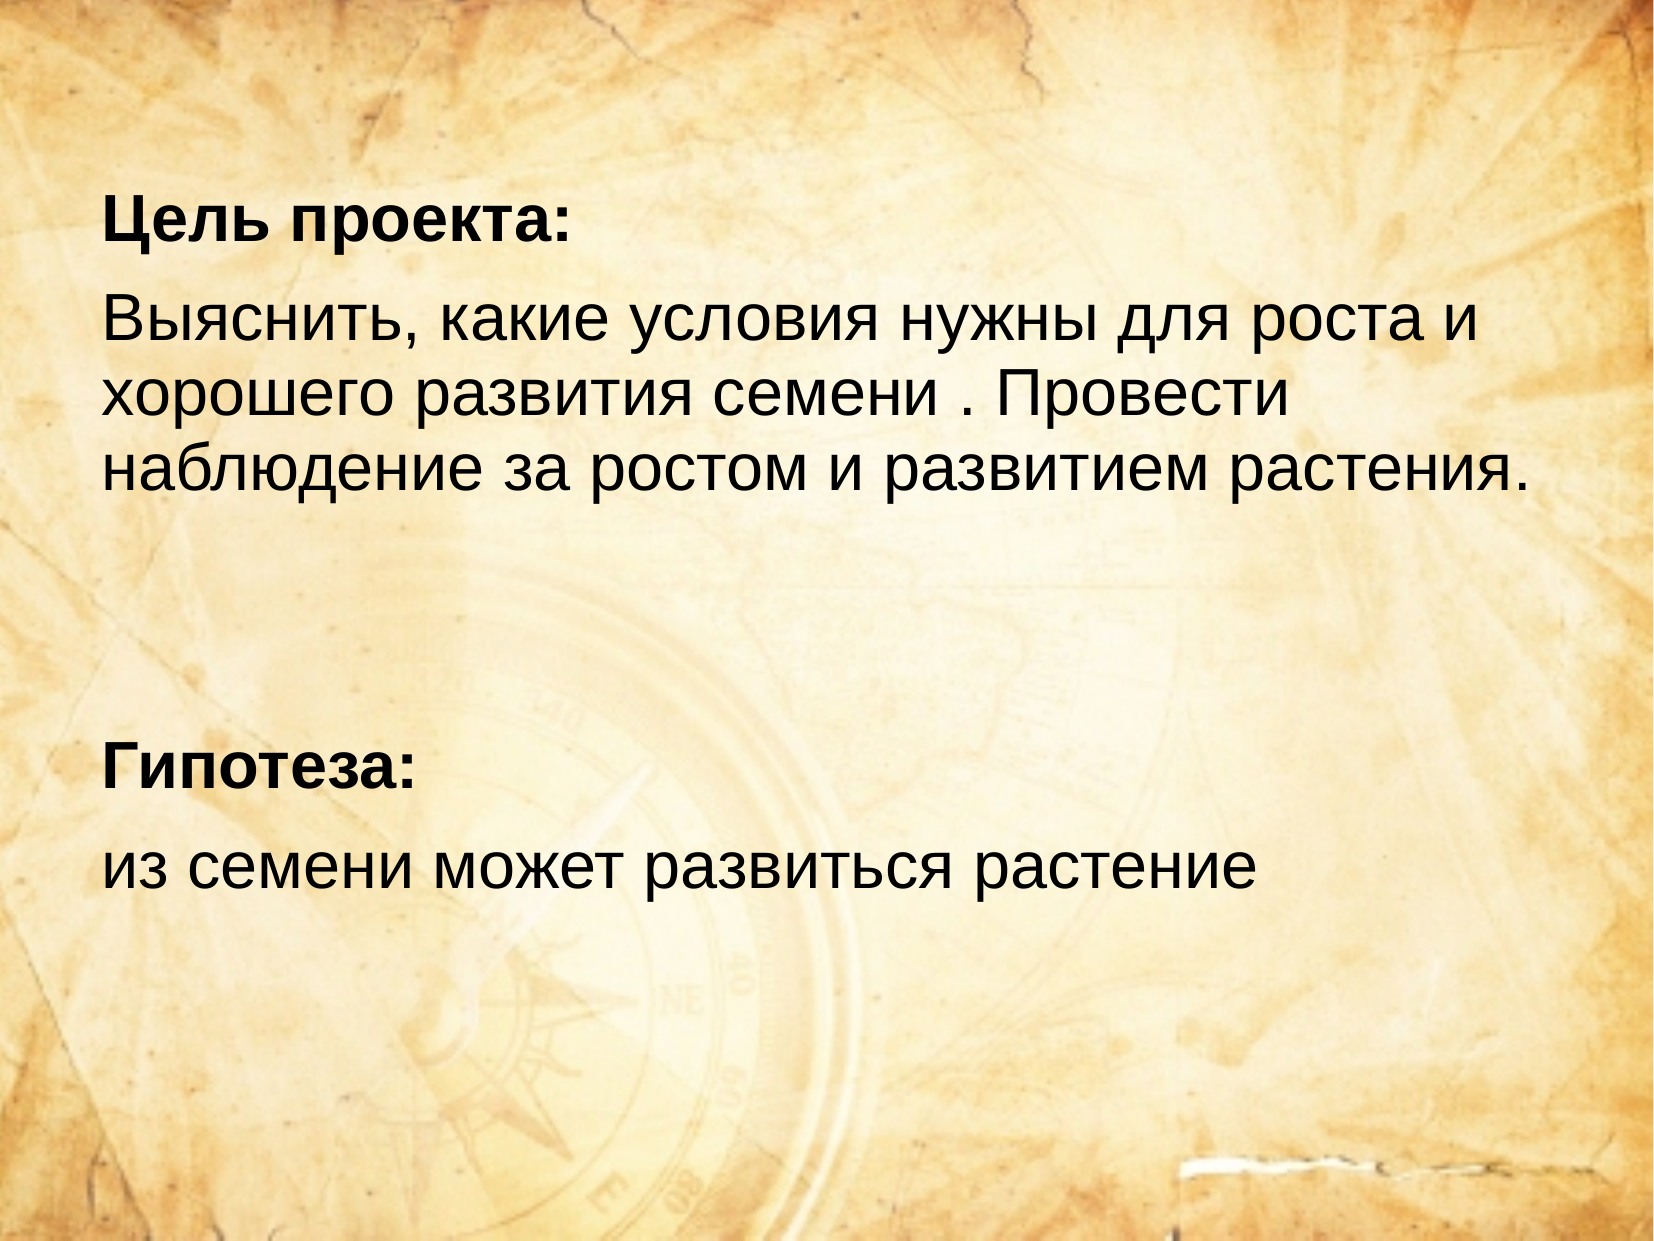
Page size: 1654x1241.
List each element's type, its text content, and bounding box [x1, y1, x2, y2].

picture [0, 0, 1654, 1241]
text_box Цель проекта: Выяснить, какие условия нужны для роста и хорошего развития семени . Провести наблюдение за ростом и развитием растения. Гипотеза: из семени может развиться растение [86, 173, 1571, 1109]
subtitle [82, 49, 1571, 1109]
